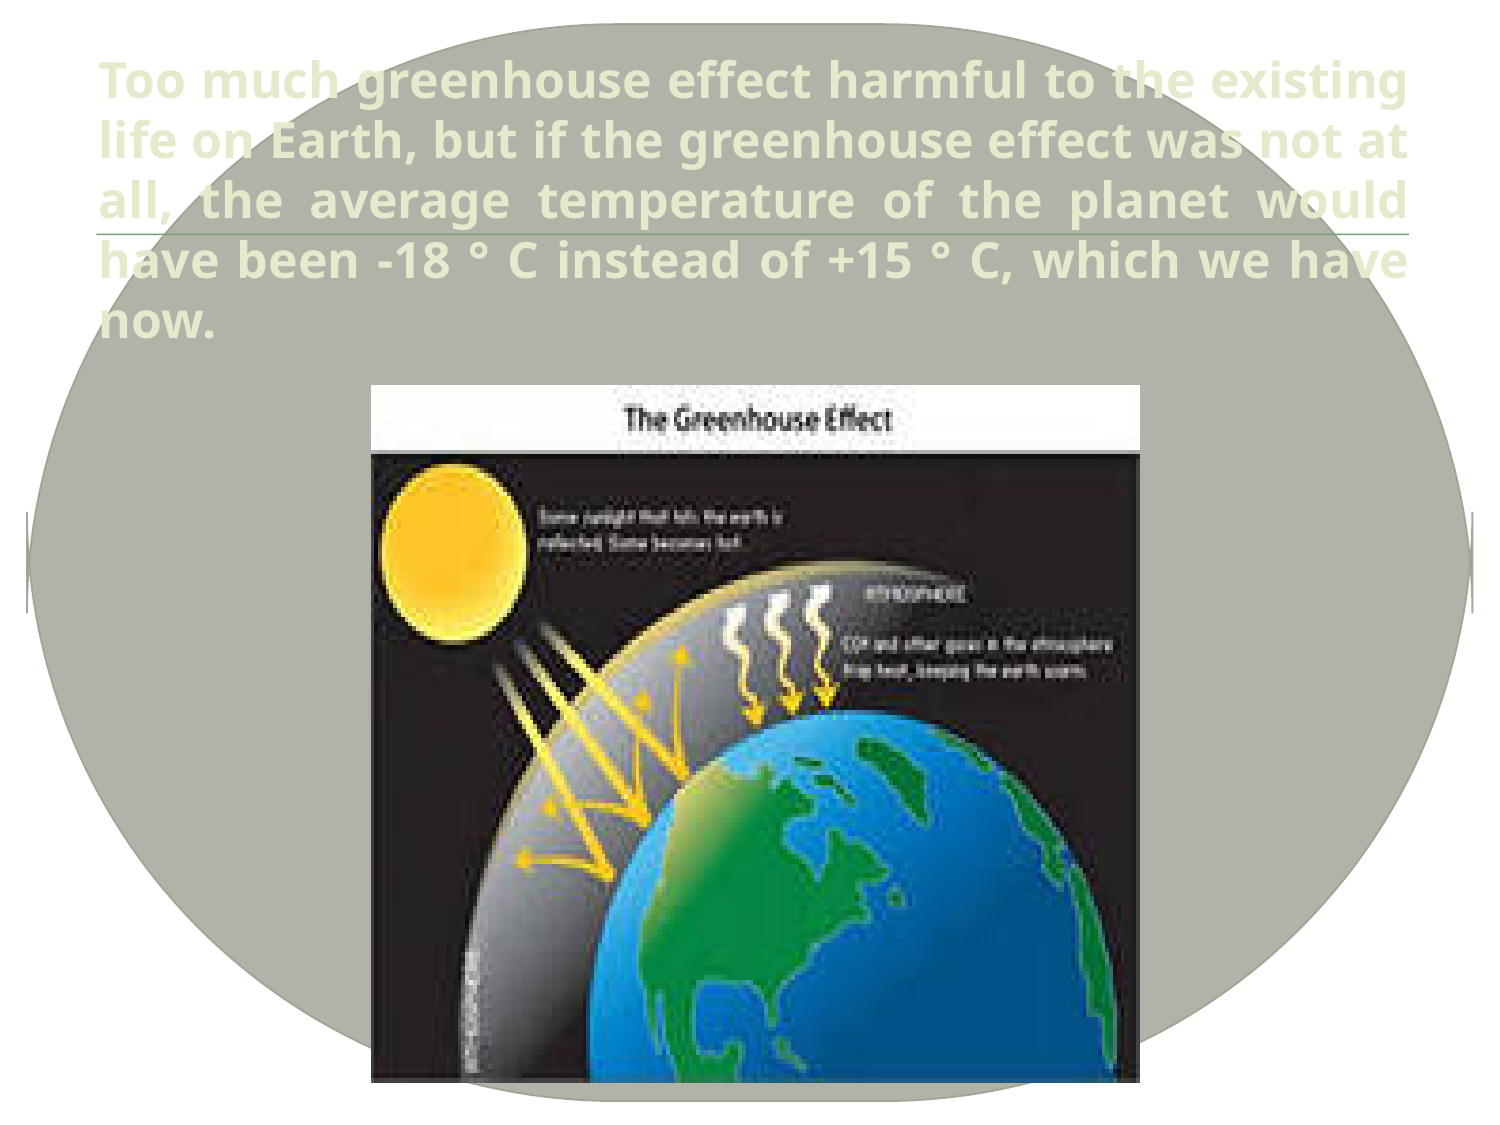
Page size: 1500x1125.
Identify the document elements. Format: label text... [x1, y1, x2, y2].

title Too much greenhouse effect harmful to the existing life on Earth, but if the greenhouse effect was not at all, the average temperature of the planet would have been -18 ° C instead of +15 ° C, which we have now. [75, 41, 1425, 338]
picture [371, 385, 1140, 1083]
